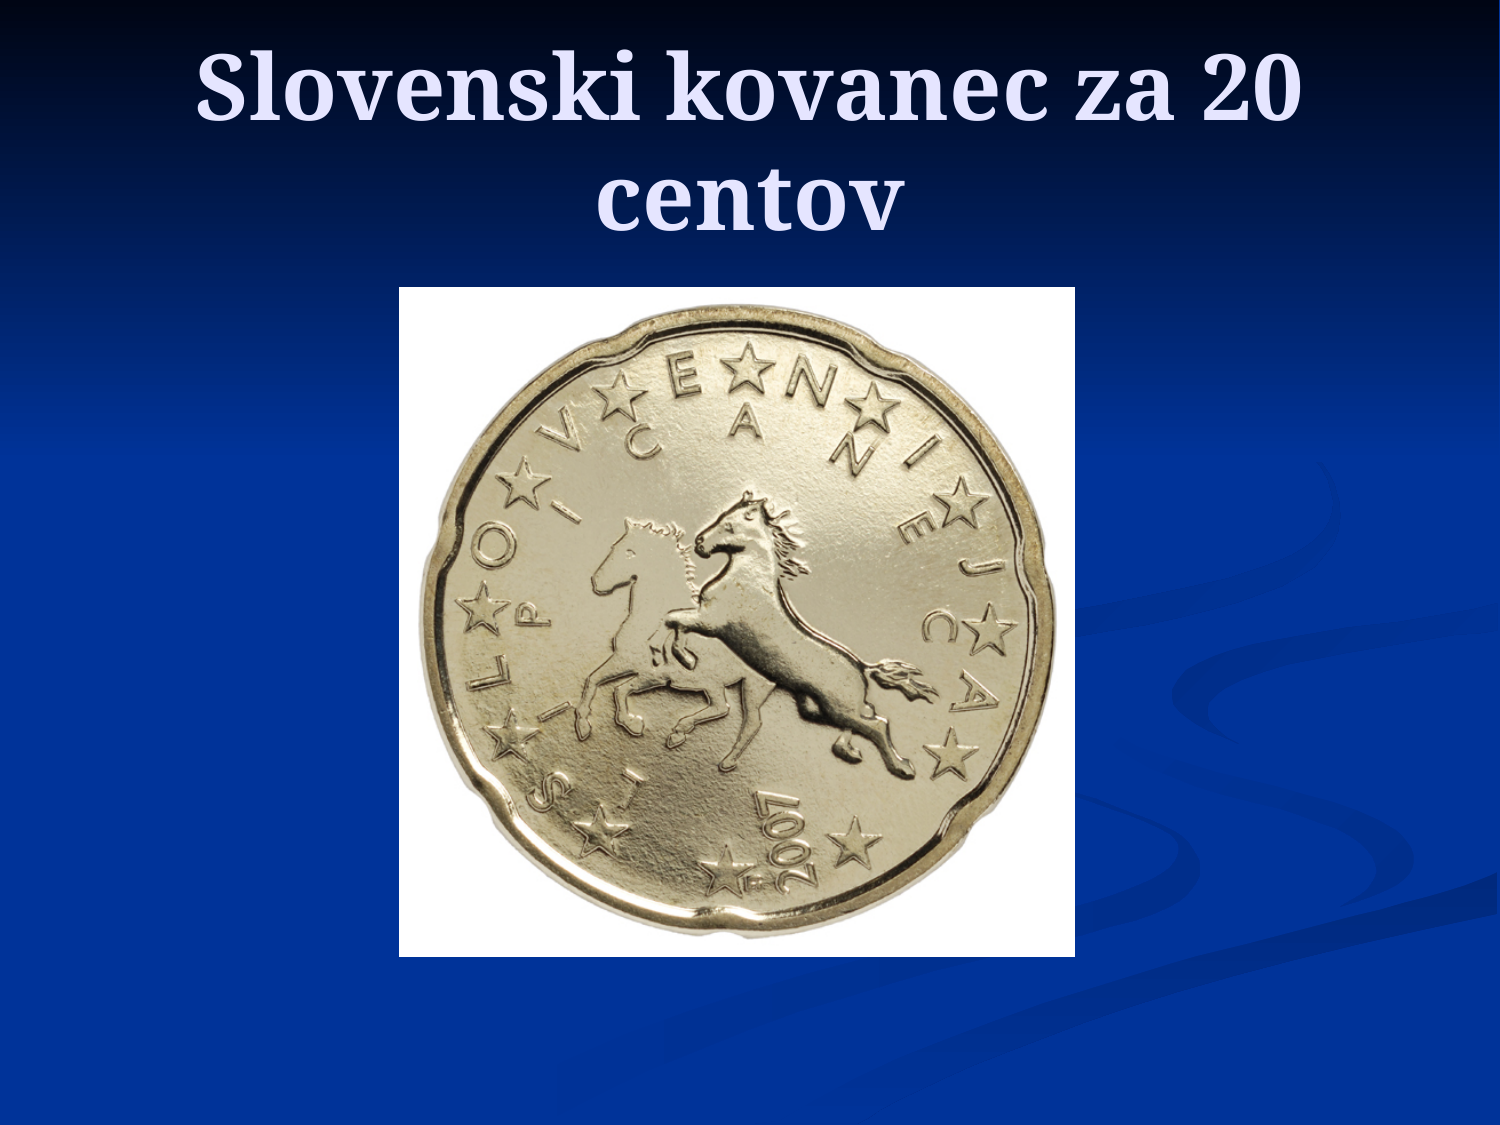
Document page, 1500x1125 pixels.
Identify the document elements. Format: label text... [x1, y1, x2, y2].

picture [399, 287, 1075, 957]
title Slovenski kovanec za 20 centov [75, 45, 1425, 233]
